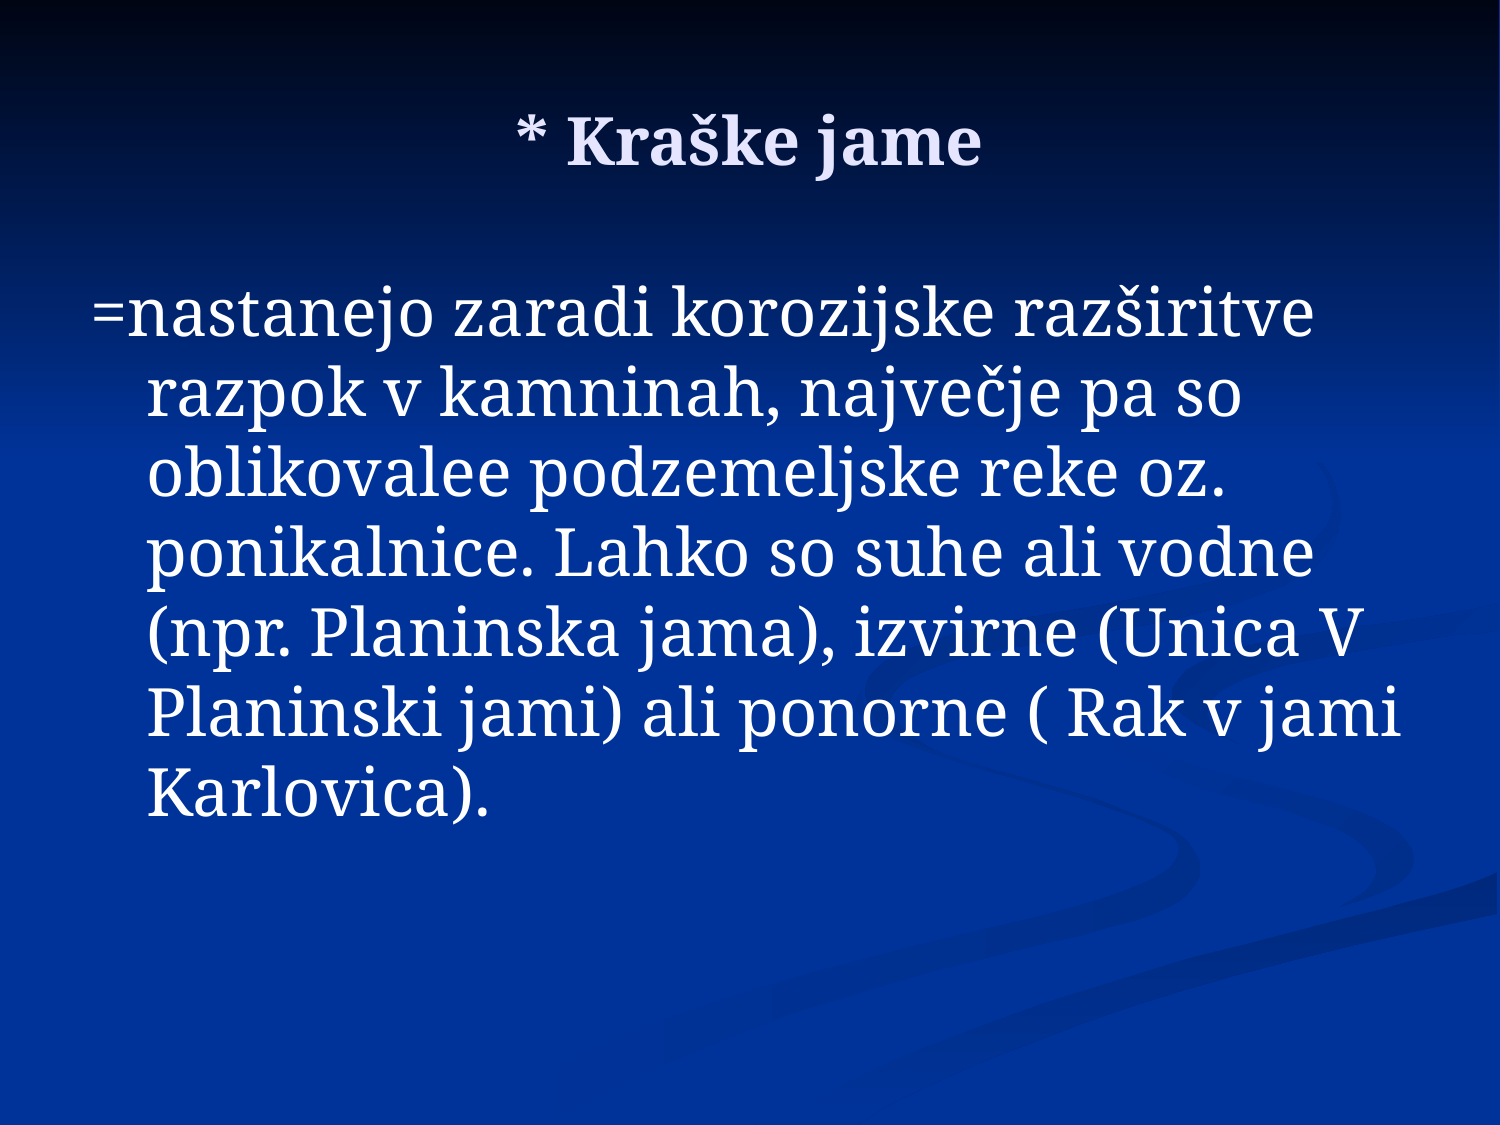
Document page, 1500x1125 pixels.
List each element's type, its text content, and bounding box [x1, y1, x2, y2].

title * Kraške jame [75, 45, 1425, 233]
list =nastanejo zaradi korozijske razširitve razpok v kamninah, največje pa so oblikovalee podzemeljske reke oz. ponikalnice. Lahko so suhe ali vodne (npr. Planinska jama), izvirne (Unica V Planinski jami) ali ponorne ( Rak v jami Karlovica). [75, 262, 1425, 1005]
